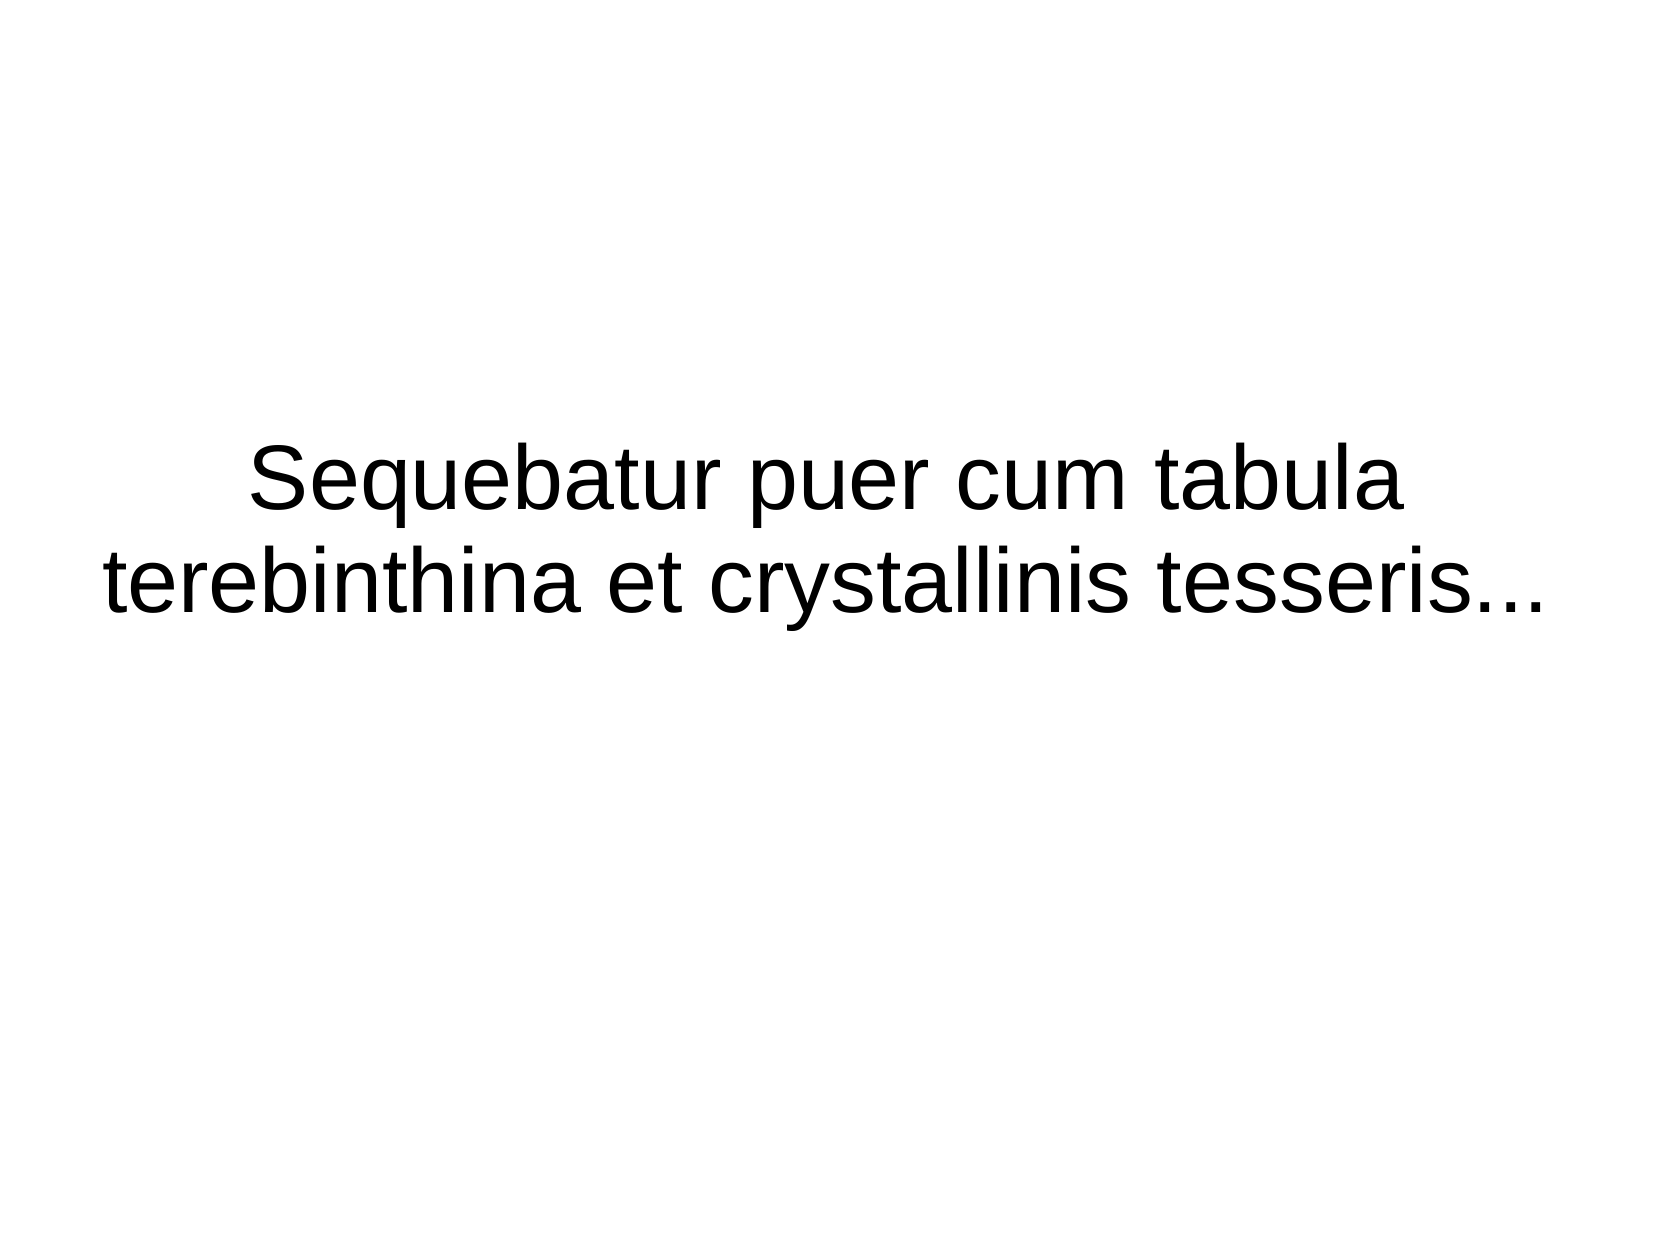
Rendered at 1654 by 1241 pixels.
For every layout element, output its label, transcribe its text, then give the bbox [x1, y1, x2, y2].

subtitle Sequebatur puer cum tabula terebinthina et crystallinis tesseris... [82, 49, 1571, 1010]
